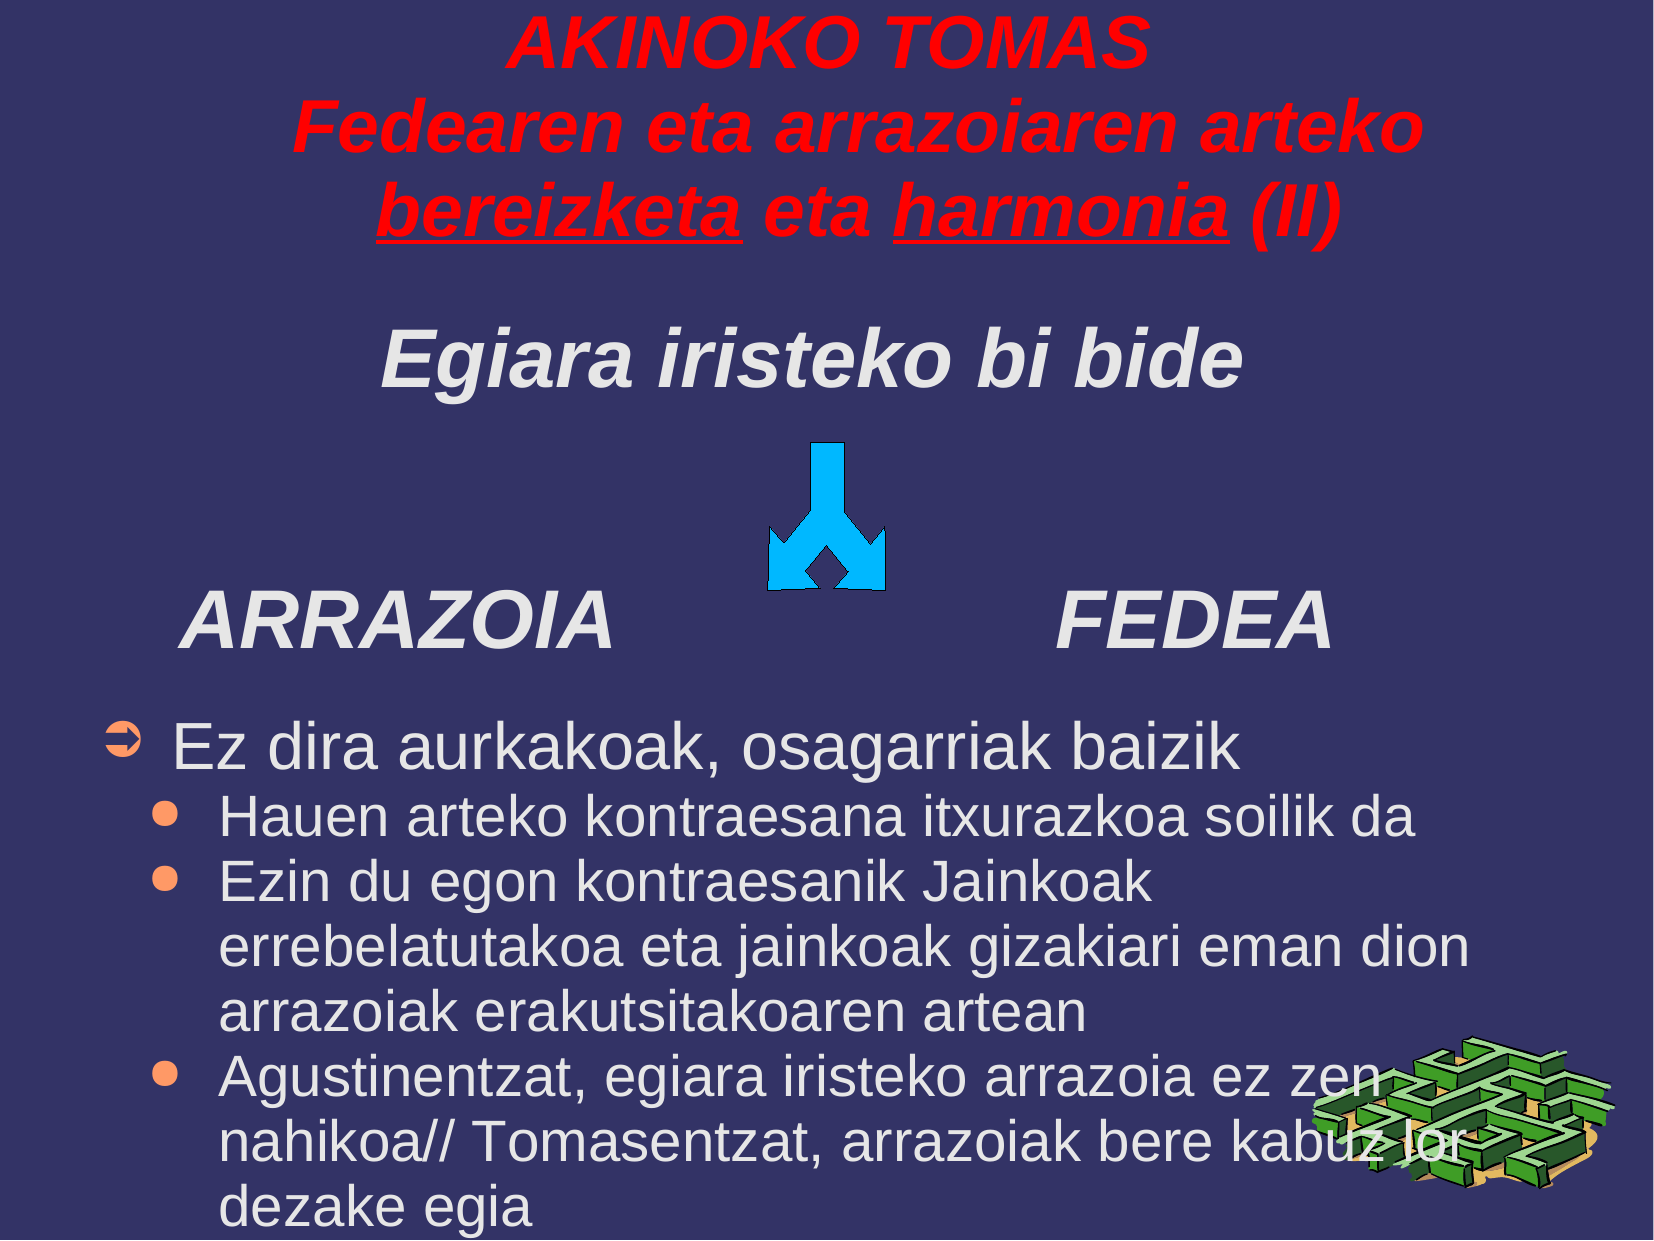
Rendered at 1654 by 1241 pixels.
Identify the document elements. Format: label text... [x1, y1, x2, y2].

title AKINOKO TOMAS Fedearen eta arrazoiaren arteko bereizketa eta harmonia (II) [123, 0, 1536, 253]
title ARRAZOIA [88, 531, 709, 708]
list Ez dira aurkakoak, osagarriak baizik Hauen arteko kontraesana itxurazkoa soilik da Ezin du egon kontraesanik Jainkoak errebelatutakoa eta jainkoak gizakiari eman dion arrazoiak erakutsitakoaren artean Agustinentzat, egiara iristeko arrazoia ez zen nahikoa// Tomasentzat, arrazoiak bere kabuz lor dezake egia [88, 708, 1559, 1241]
title FEDEA [885, 531, 1506, 708]
text_box Egiara iristeko bi bide [120, 265, 1506, 452]
text_box [767, 452, 886, 591]
